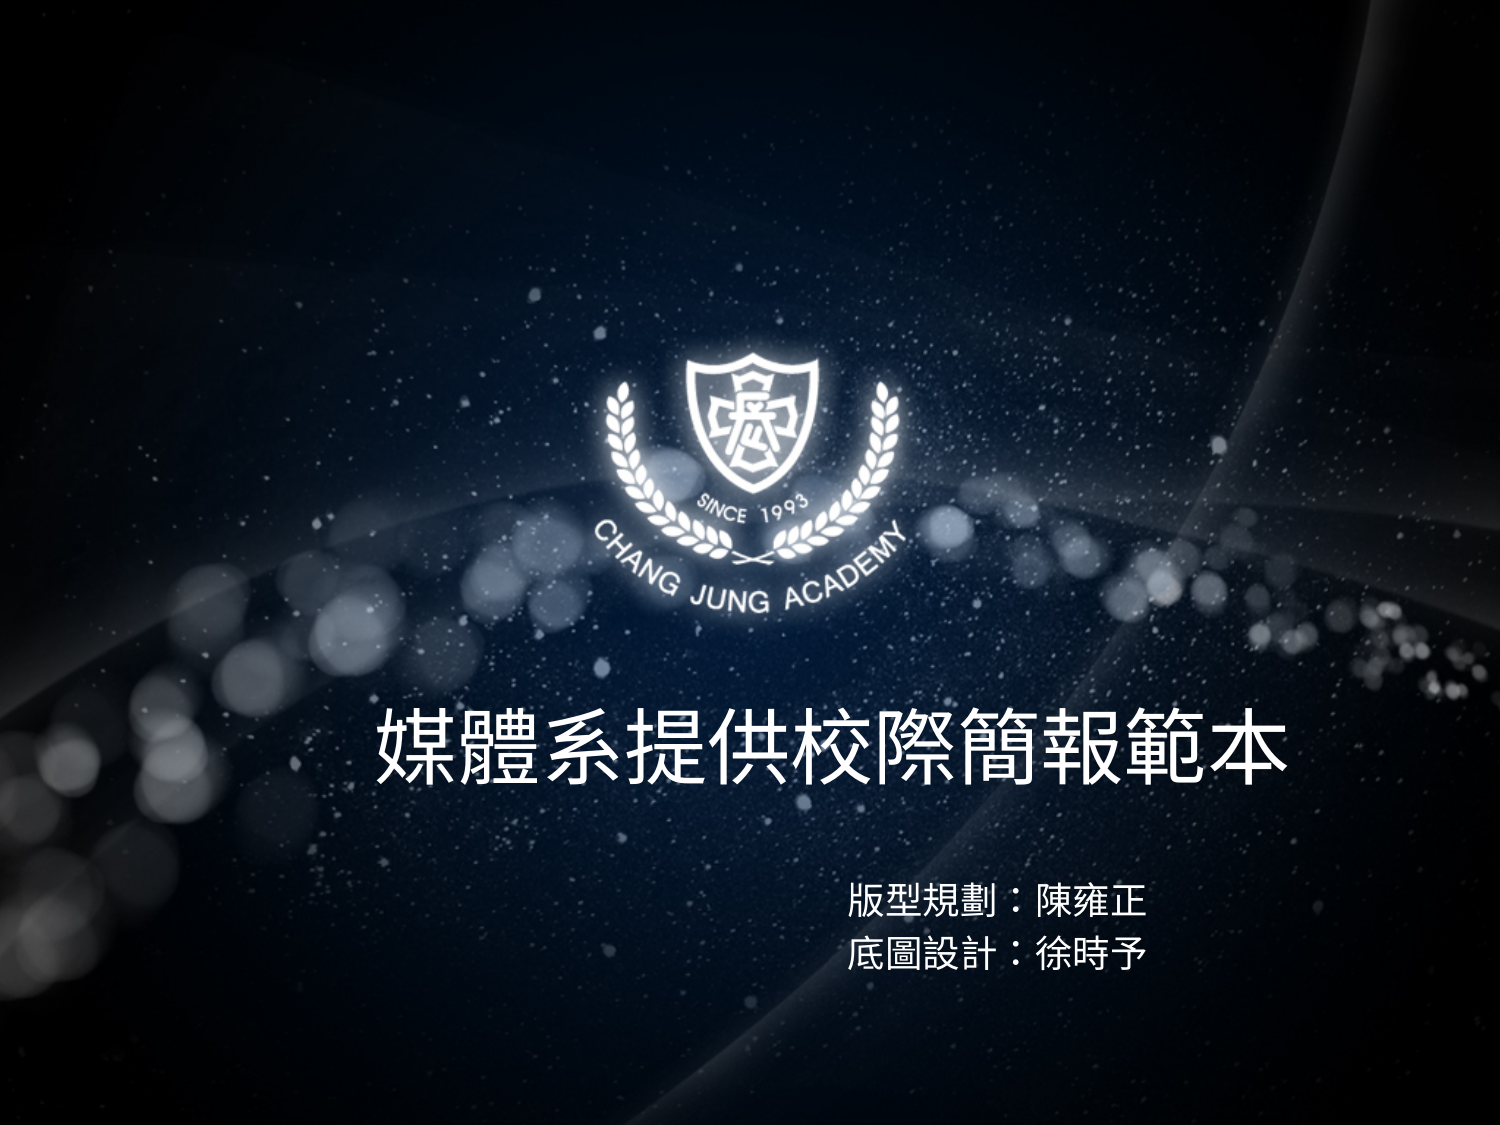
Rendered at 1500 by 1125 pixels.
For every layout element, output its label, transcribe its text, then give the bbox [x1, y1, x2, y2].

title 媒體系提供校際簡報範本 [301, 633, 1365, 858]
subtitle 版型規劃：陳雍正 底圖設計：徐時予 [832, 869, 1365, 1015]
